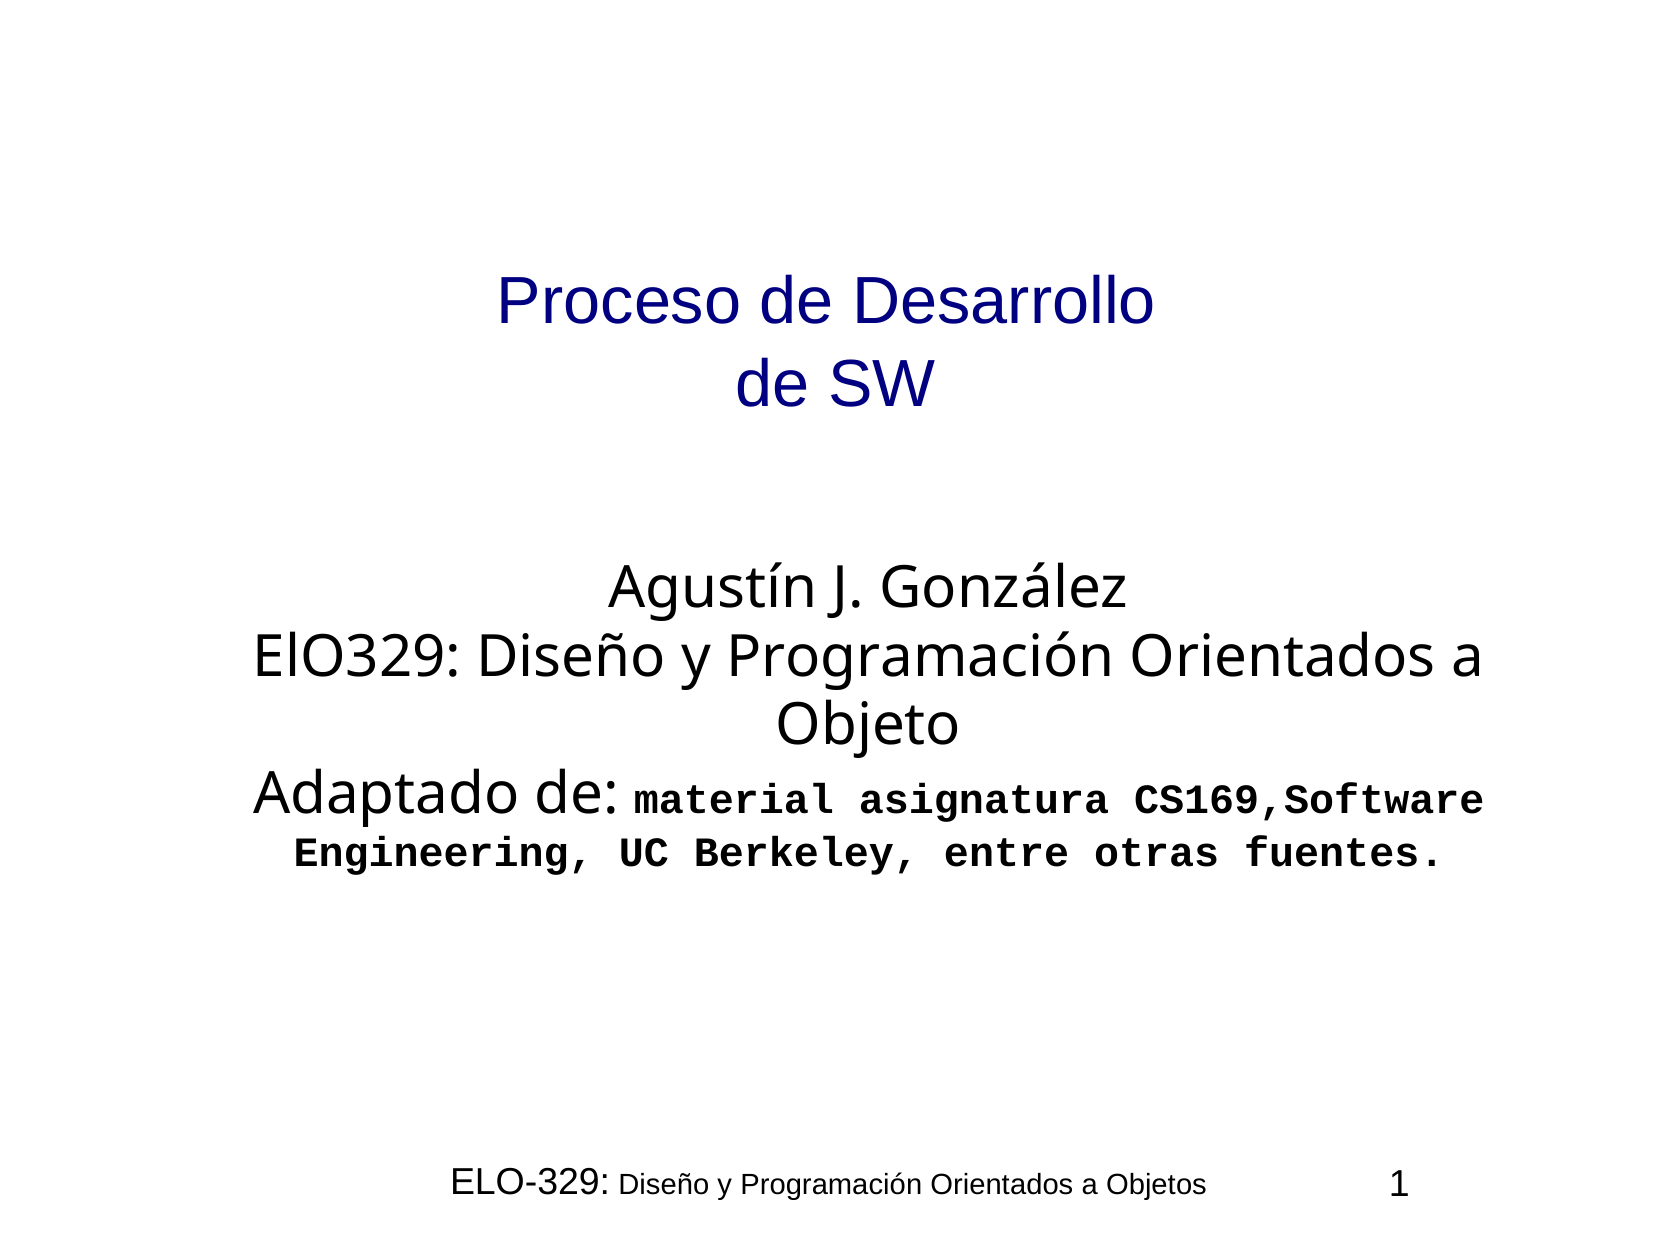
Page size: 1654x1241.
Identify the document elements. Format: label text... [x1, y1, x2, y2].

text_box Agustín J. González ElO329: Diseño y Programación Orientados a Objeto Adaptado de: material asignatura CS169,Software Engineering, UC Berkeley, entre otras fuentes. [86, 553, 1575, 875]
text_box Proceso de Desarrollo de SW [82, 179, 1571, 494]
